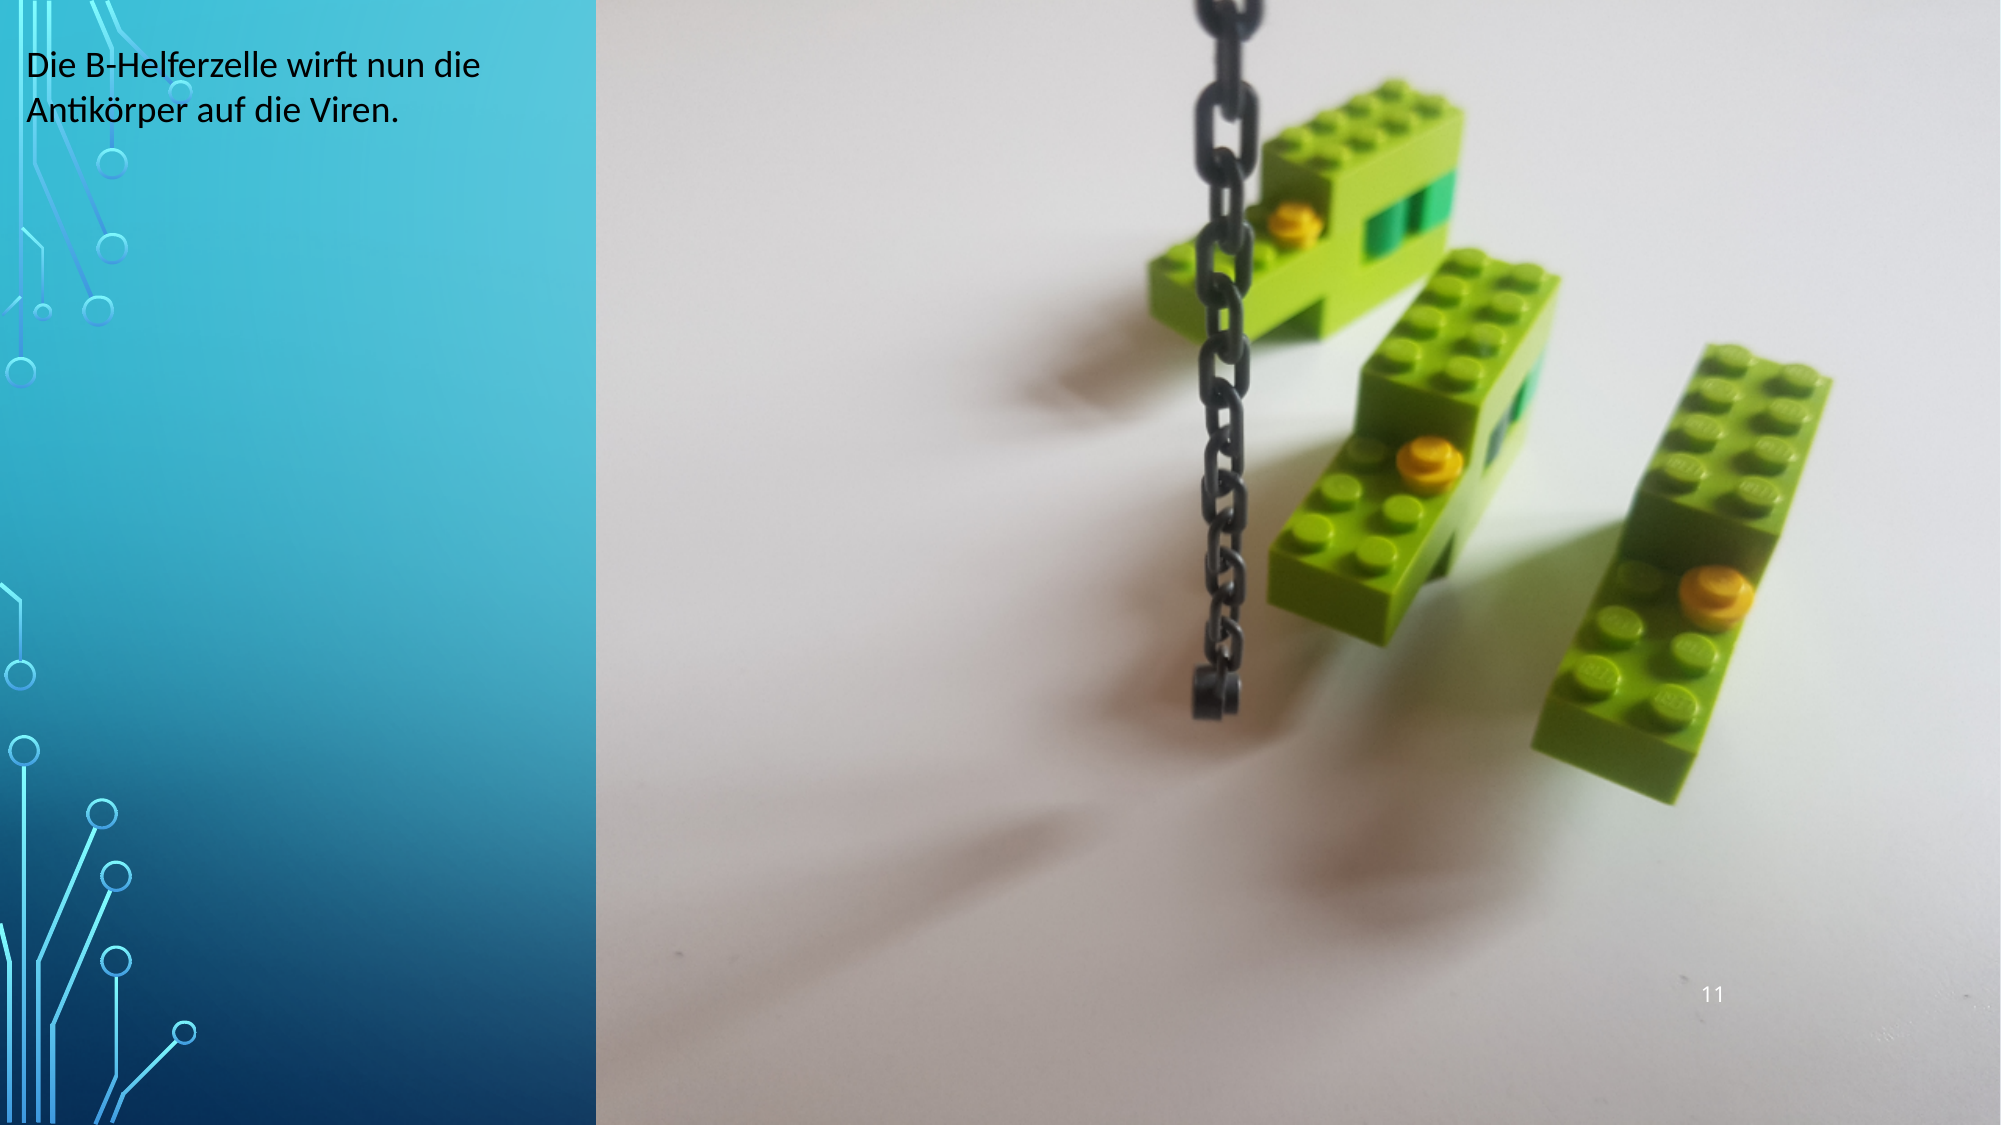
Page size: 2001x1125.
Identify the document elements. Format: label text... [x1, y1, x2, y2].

text_box [1685, 965, 1813, 1025]
picture [596, 0, 2000, 1125]
text_box Die B-Helferzelle wirft nun die Antikörper auf die Viren. [11, 32, 568, 139]
